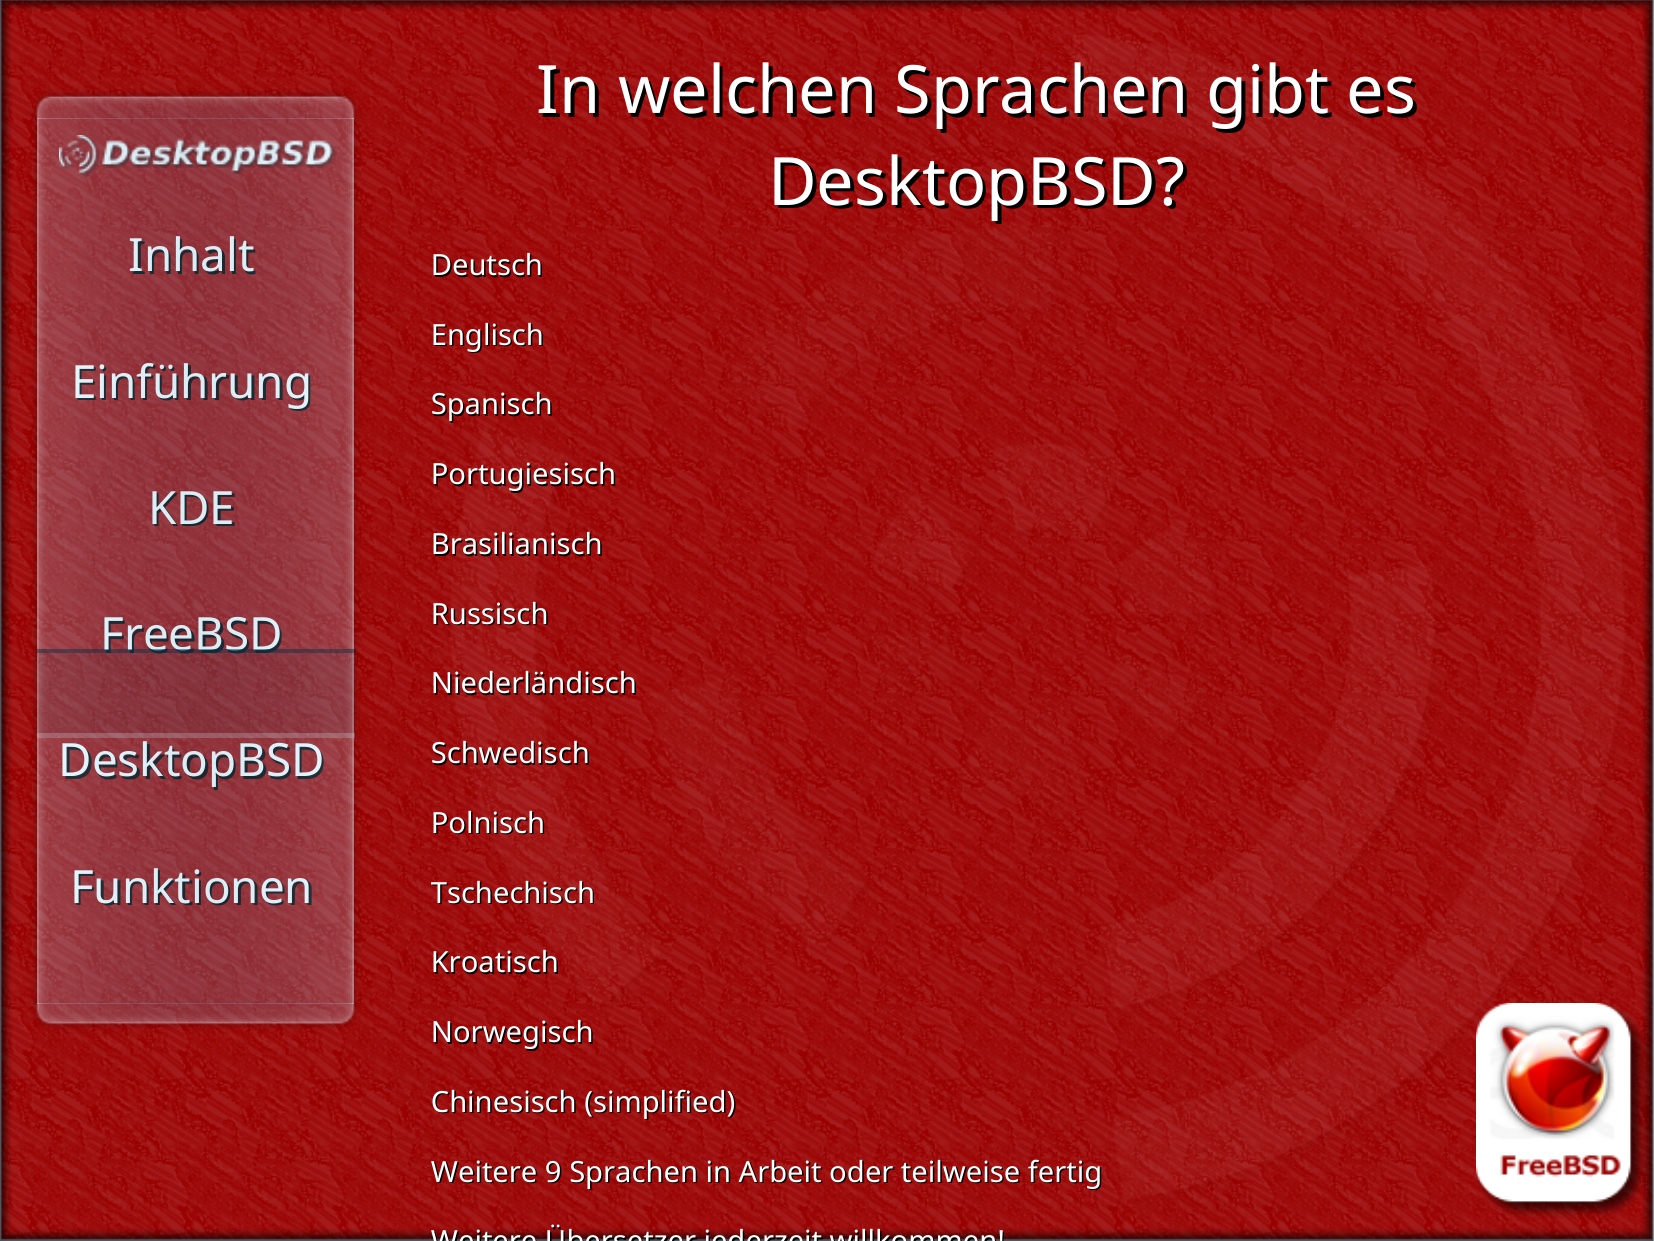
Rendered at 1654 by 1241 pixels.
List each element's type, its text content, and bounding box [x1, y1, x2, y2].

picture [0, 0, 1654, 1241]
list Deutsch Englisch Spanisch Portugiesisch Brasilianisch Russisch Niederländisch Schwedisch Polnisch Tschechisch Kroatisch Norwegisch Chinesisch (simplified) Weitere 9 Sprachen in Arbeit oder teilweise fertig Weitere Übersetzer jederzeit willkommen! [413, 243, 1595, 1211]
title In welchen Sprachen gibt es DesktopBSD? [383, 29, 1571, 237]
